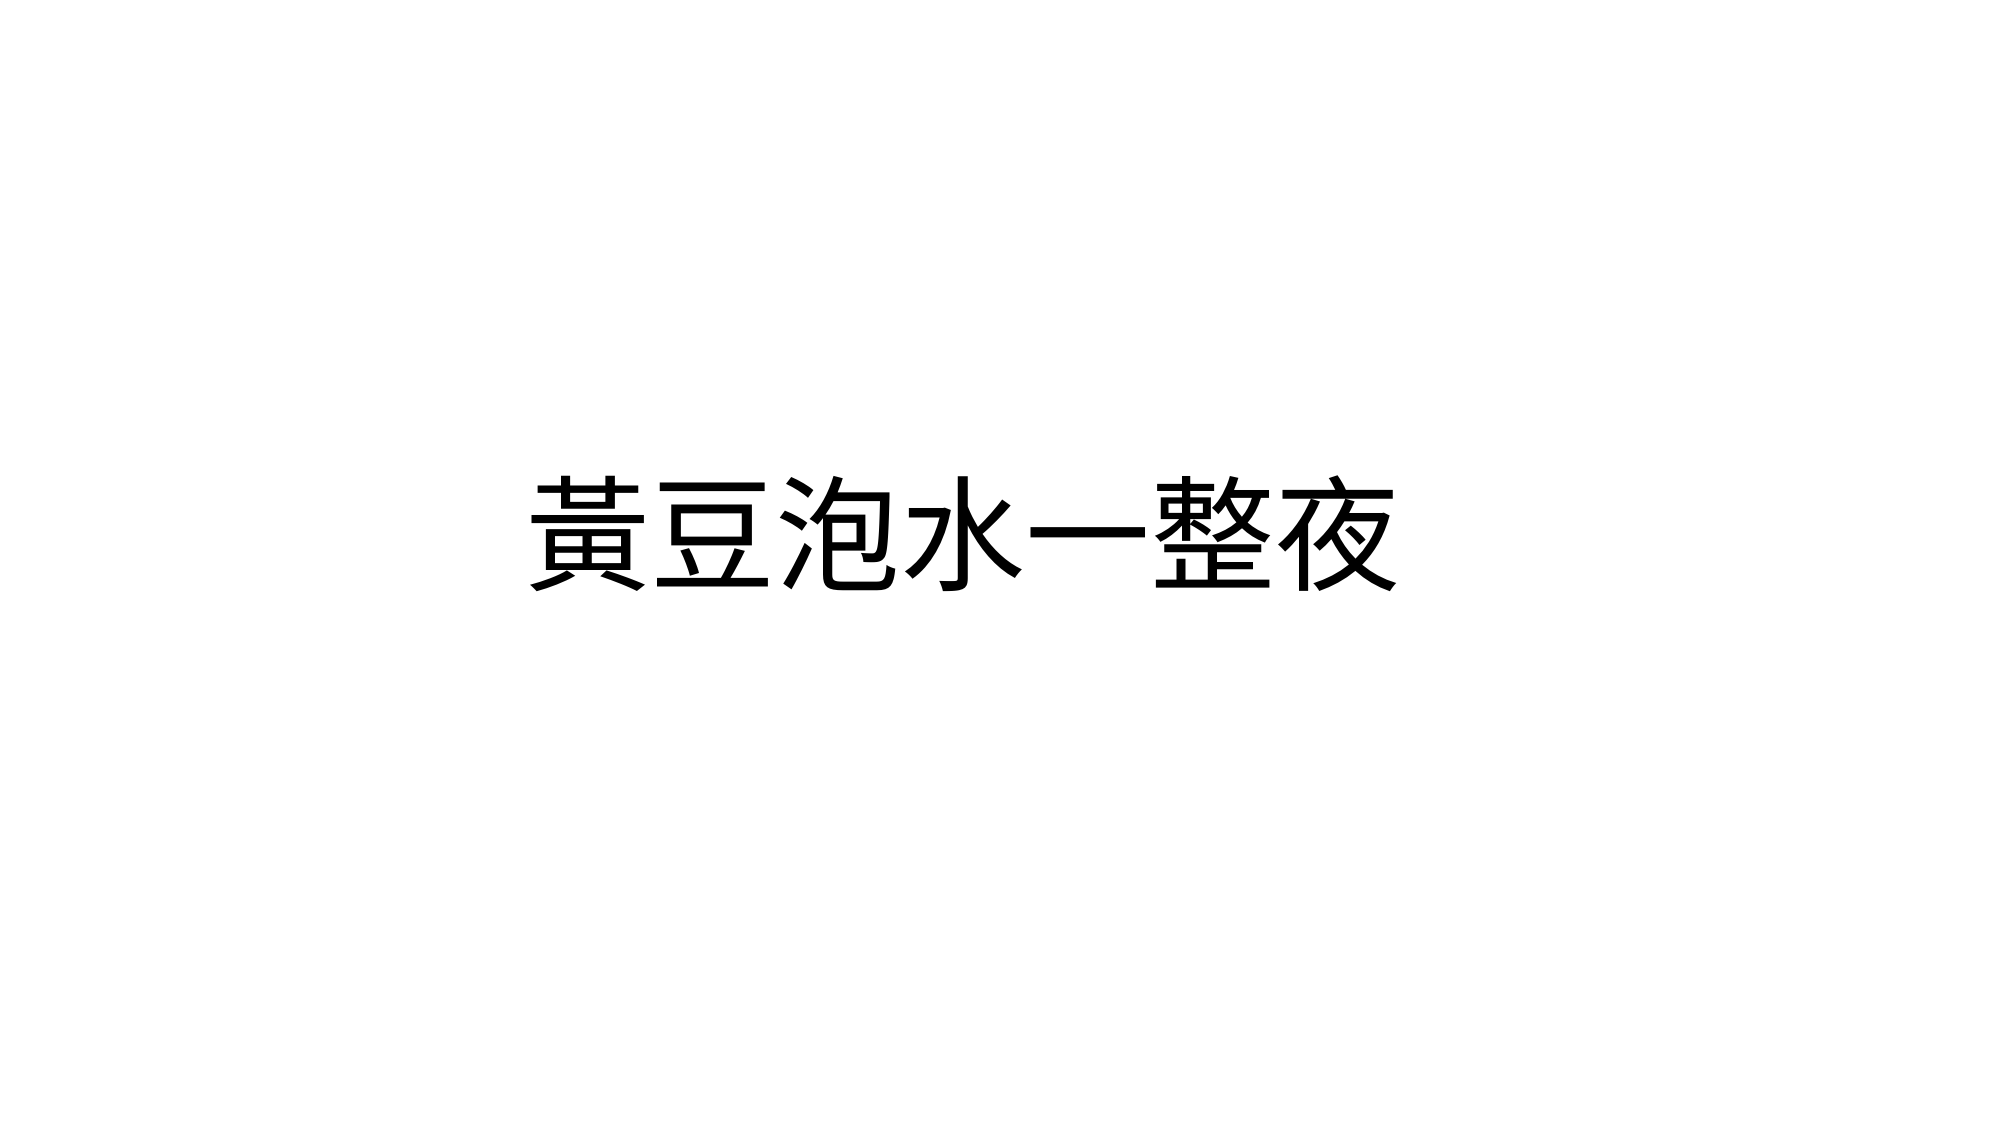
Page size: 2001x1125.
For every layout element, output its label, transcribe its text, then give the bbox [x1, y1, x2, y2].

text_box 黃豆泡水一整夜 [510, 448, 1893, 616]
